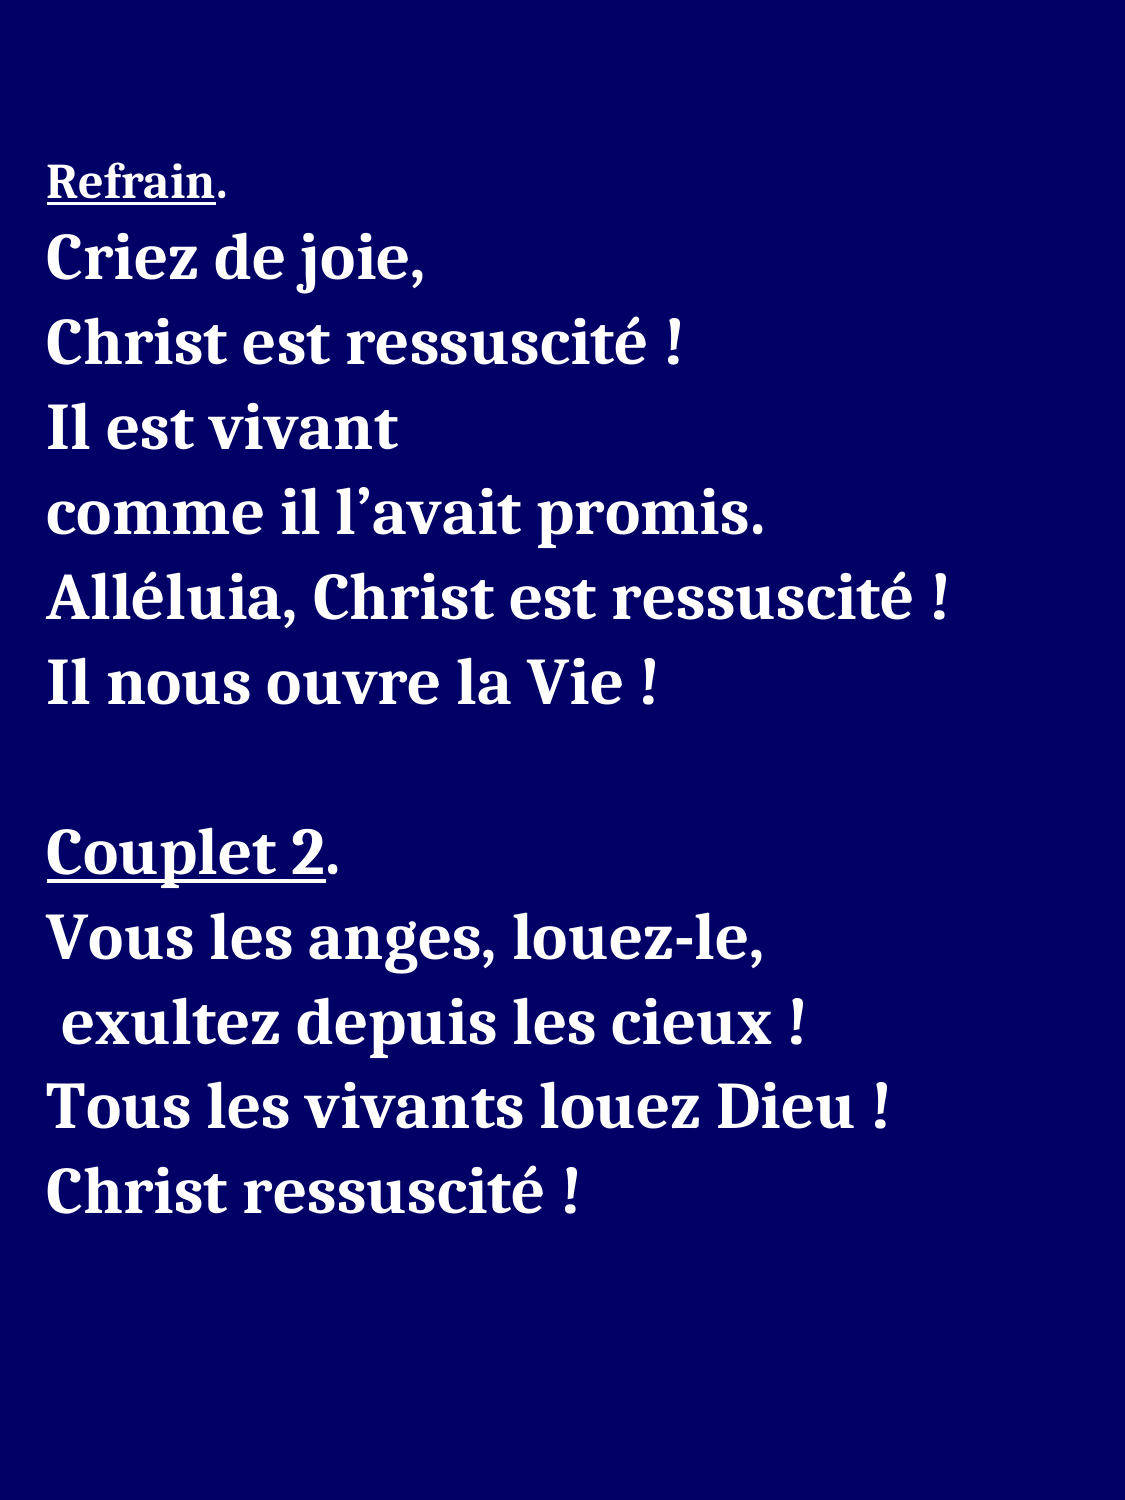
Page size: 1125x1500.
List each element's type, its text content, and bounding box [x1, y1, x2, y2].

text_box Refrain. Criez de joie, Christ est ressuscité ! Il est vivant comme il l’avait promis. Alléluia, Christ est ressuscité ! Il nous ouvre la Vie ! Couplet 2. Vous les anges, louez-le, exultez depuis les cieux ! Tous les vivants louez Dieu ! Christ ressuscité ! [31, 147, 1102, 1471]
